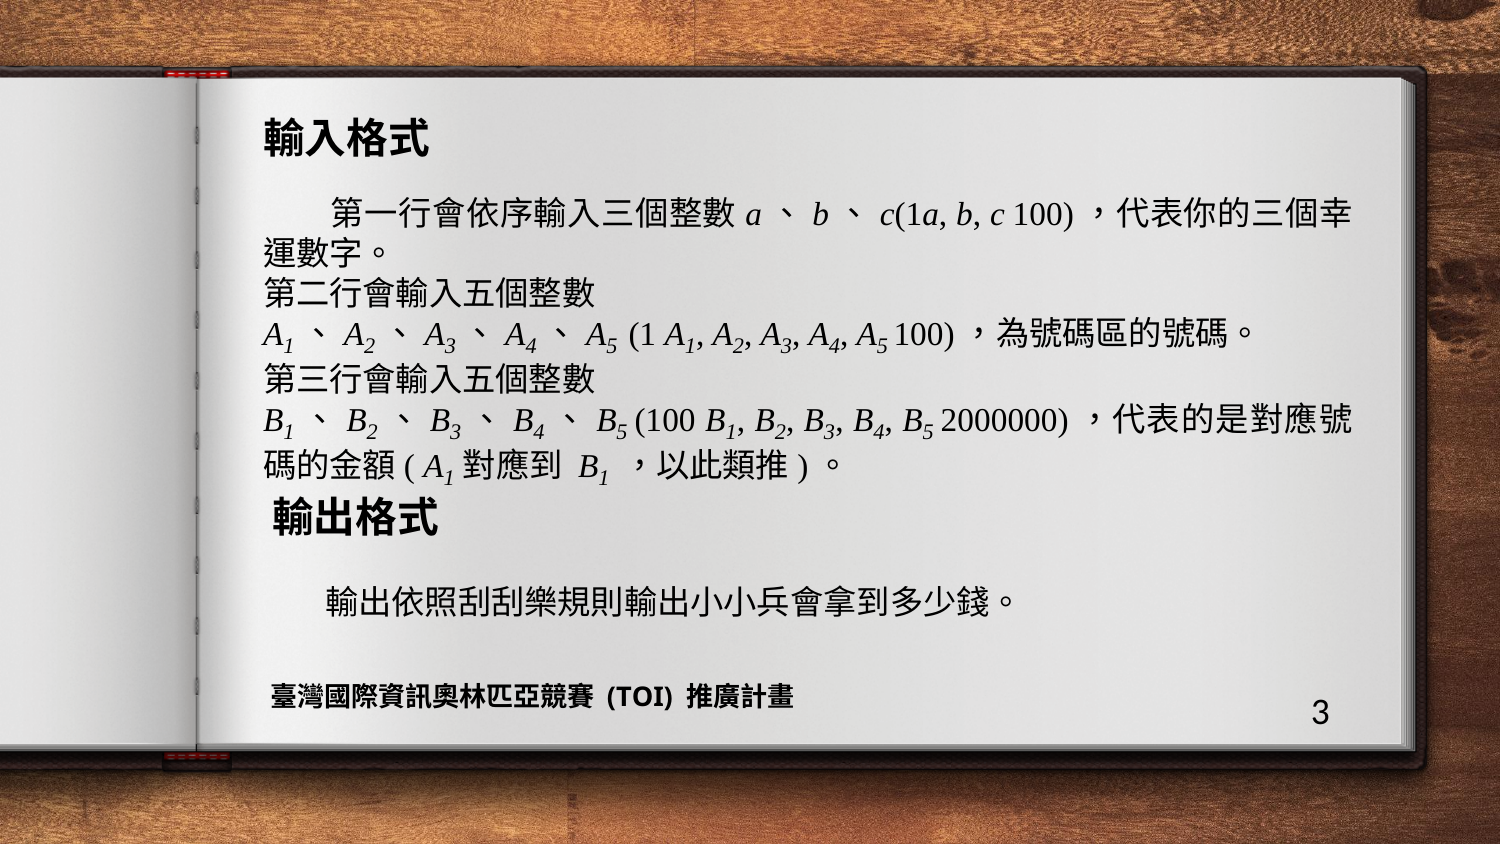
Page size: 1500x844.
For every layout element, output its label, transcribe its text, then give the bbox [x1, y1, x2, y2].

text_box 輸入格式 第一行會依序輸入三個整數a、b、c(1a, b, c 100)，代表你的三個幸運數字。 第二行會輸入五個整數 A1、A2、A3、A4、A5 (1 A1, A2, A3, A4, A5 100)，為號碼區的號碼。 第三行會輸入五個整數 B1、B2、B3、B4、B5 (100 B1, B2, B3, B4, B5 2000000)，代表的是對應號碼的金額( A1對應到 B1 ，以此類推)。 [248, 105, 1368, 498]
text_box 輸出格式 輸出依照刮刮樂規則輸出小小兵會拿到多少錢。 [257, 483, 1359, 668]
text_box [1295, 672, 1386, 737]
